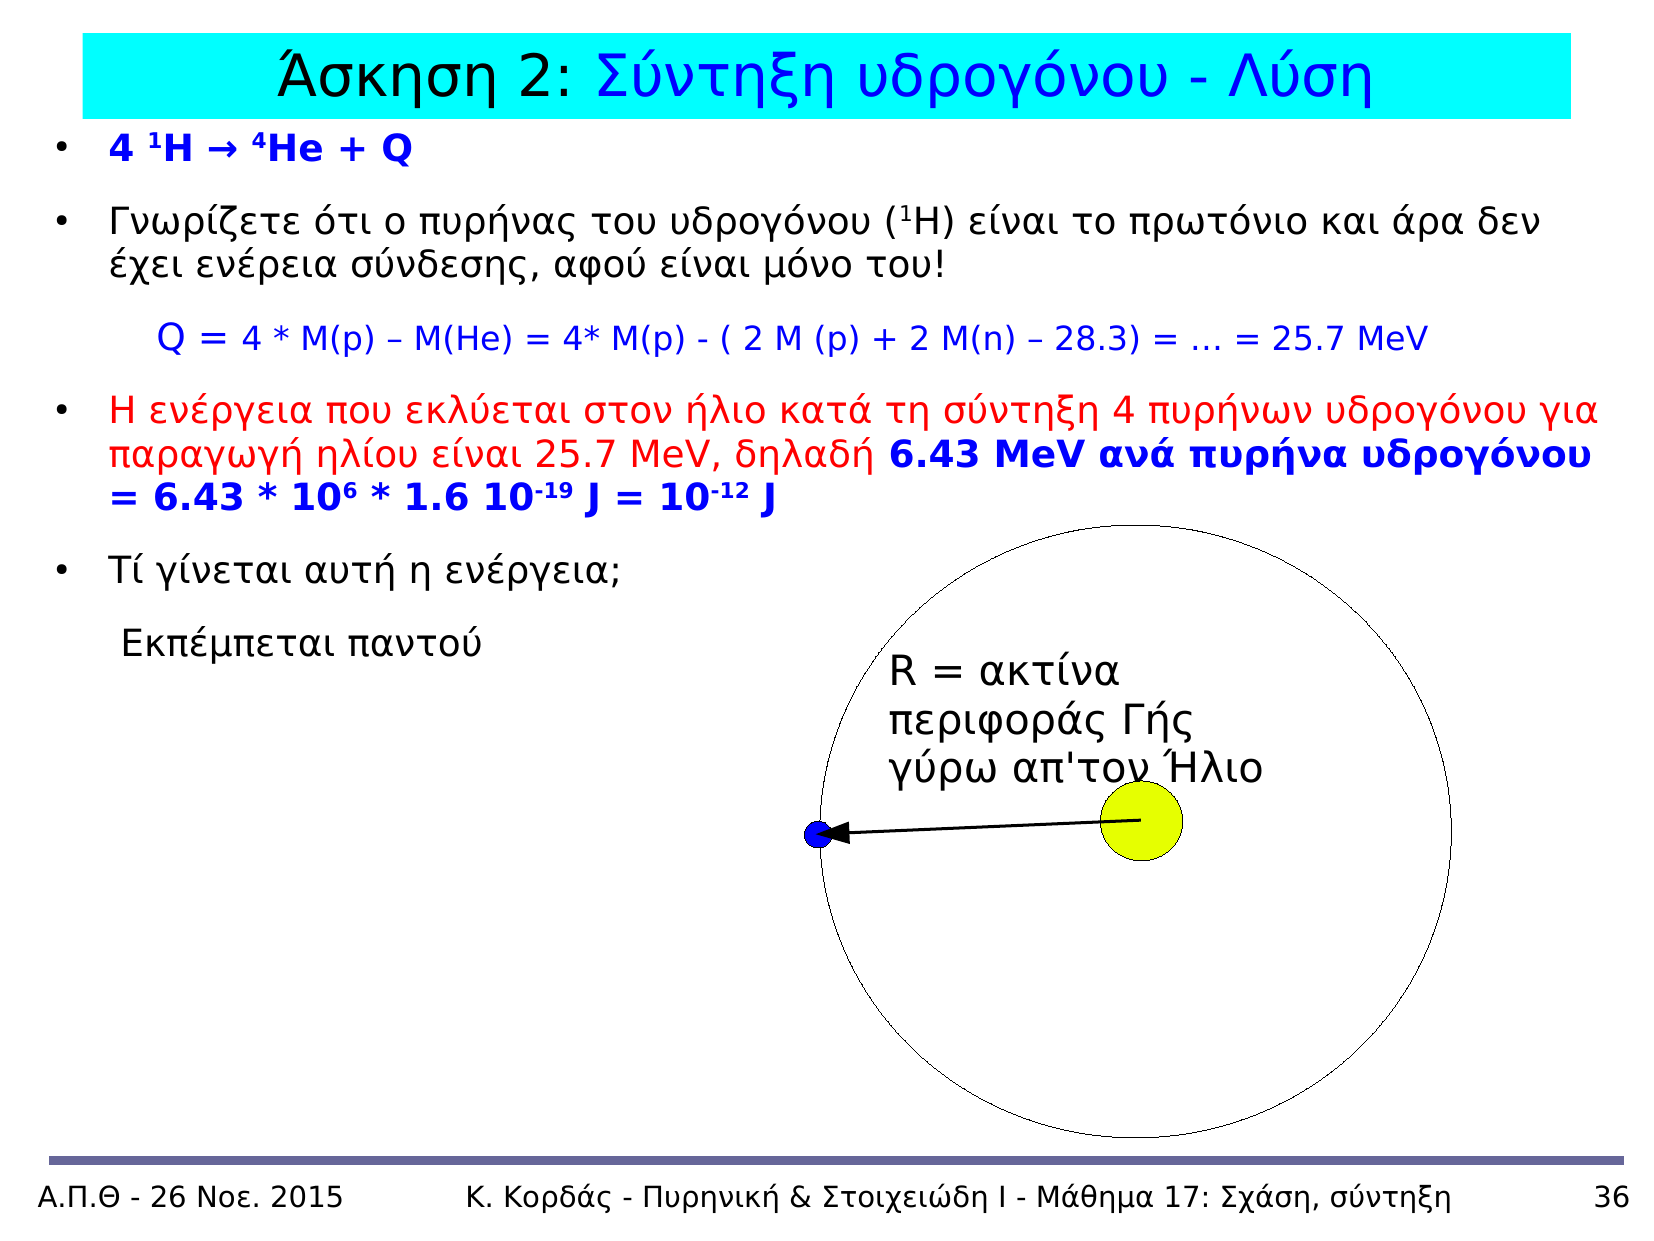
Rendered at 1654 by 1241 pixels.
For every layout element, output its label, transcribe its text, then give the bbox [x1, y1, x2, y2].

text_box [804, 821, 832, 848]
title Άσκηση 2: Σύντηξη υδρογόνου - Λύση [82, 33, 1571, 119]
text_box [1100, 821, 1183, 861]
text_box R = ακτίνα περιφοράς Γής γύρω απ'τον Ήλιο [873, 639, 1313, 821]
list 4 1H → 4He + Q Γνωρίζετε ότι ο πυρήνας του υδρογόνου (1H) είναι το πρωτόνιο και άρα δεν έχει ενέρεια σύνδεσης, αφού είναι μόνο του! Q = 4 * M(p) – Μ(He) = 4* M(p) - ( 2 M (p) + 2 M(n) – 28.3) = … = 25.7 MeV Η ενέργεια που εκλύεται στον ήλιο κατά τη σύντηξη 4 πυρήνων υδρογόνου για παραγωγή ηλίου είναι 25.7 MeV, δηλαδή 6.43 MeV ανά πυρήνα υδρογόνου = 6.43 * 106 * 1.6 10-19 J = 10-12 J Τί γίνεται αυτή η ενέργεια; Εκπέμπεται παντού [37, 126, 1622, 1088]
